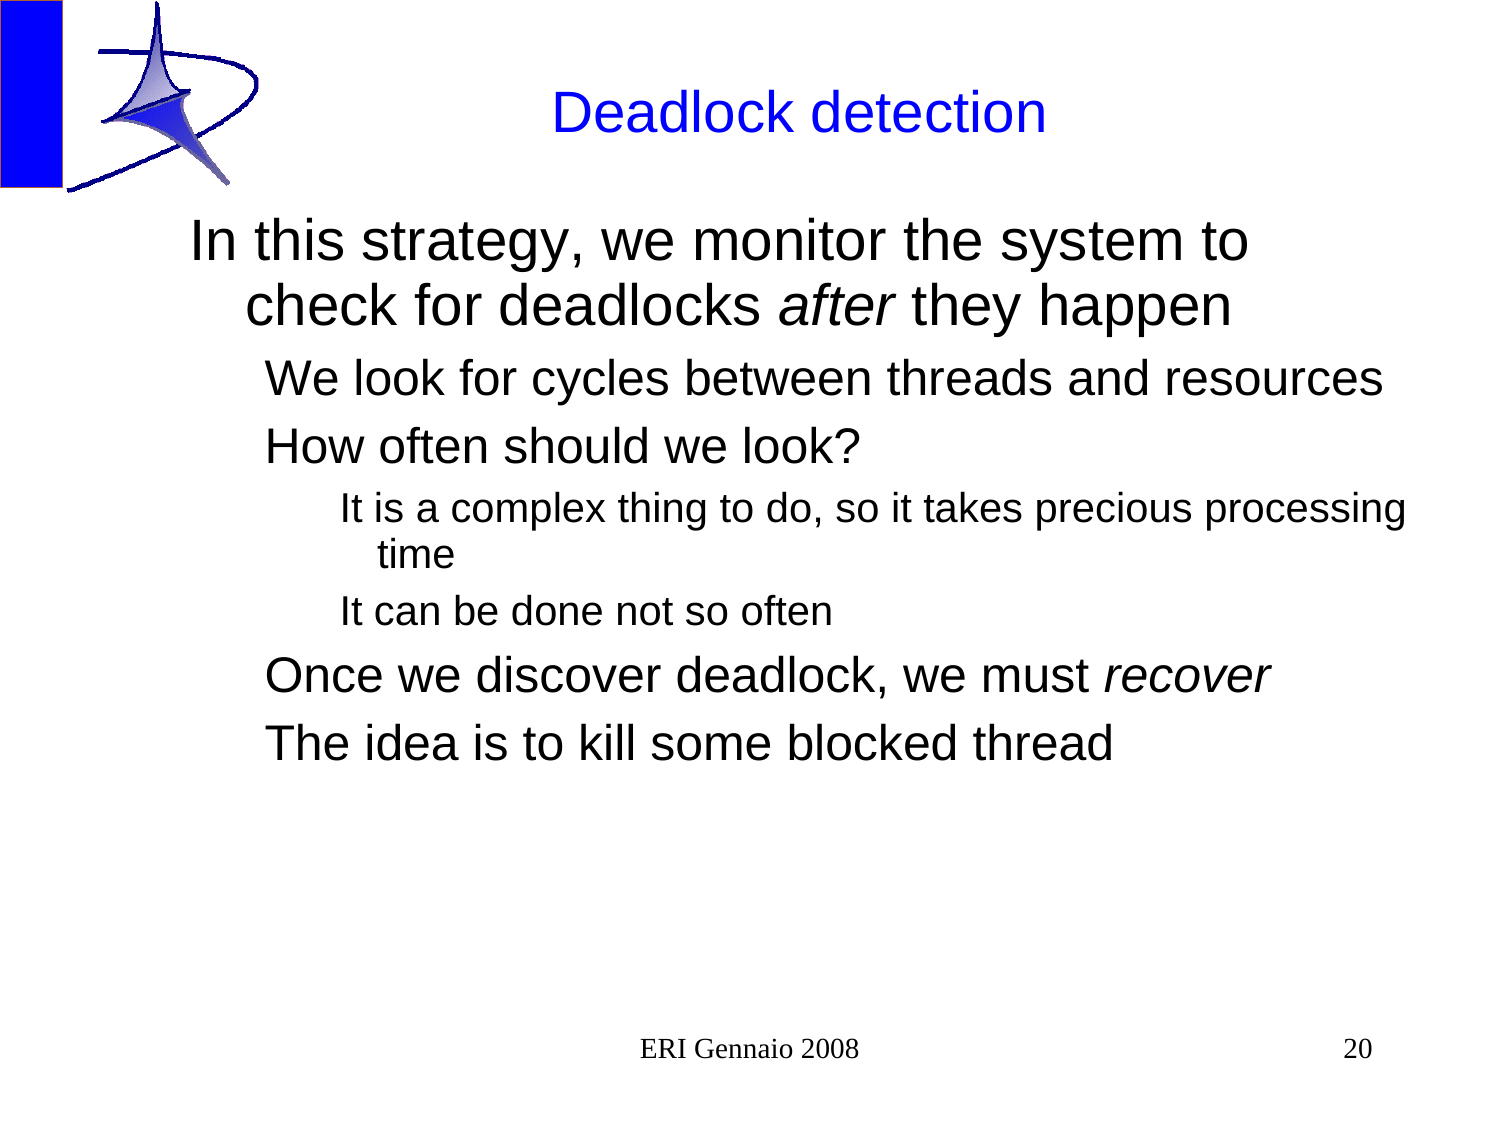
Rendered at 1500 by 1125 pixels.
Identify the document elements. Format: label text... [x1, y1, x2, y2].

picture [62, 0, 263, 197]
title Deadlock detection [174, 61, 1425, 164]
list In this strategy, we monitor the system to check for deadlocks after they happen We look for cycles between threads and resources How often should we look? It is a complex thing to do, so it takes precious processing time It can be done not so often Once we discover deadlock, we must recover The idea is to kill some blocked thread [174, 199, 1425, 963]
